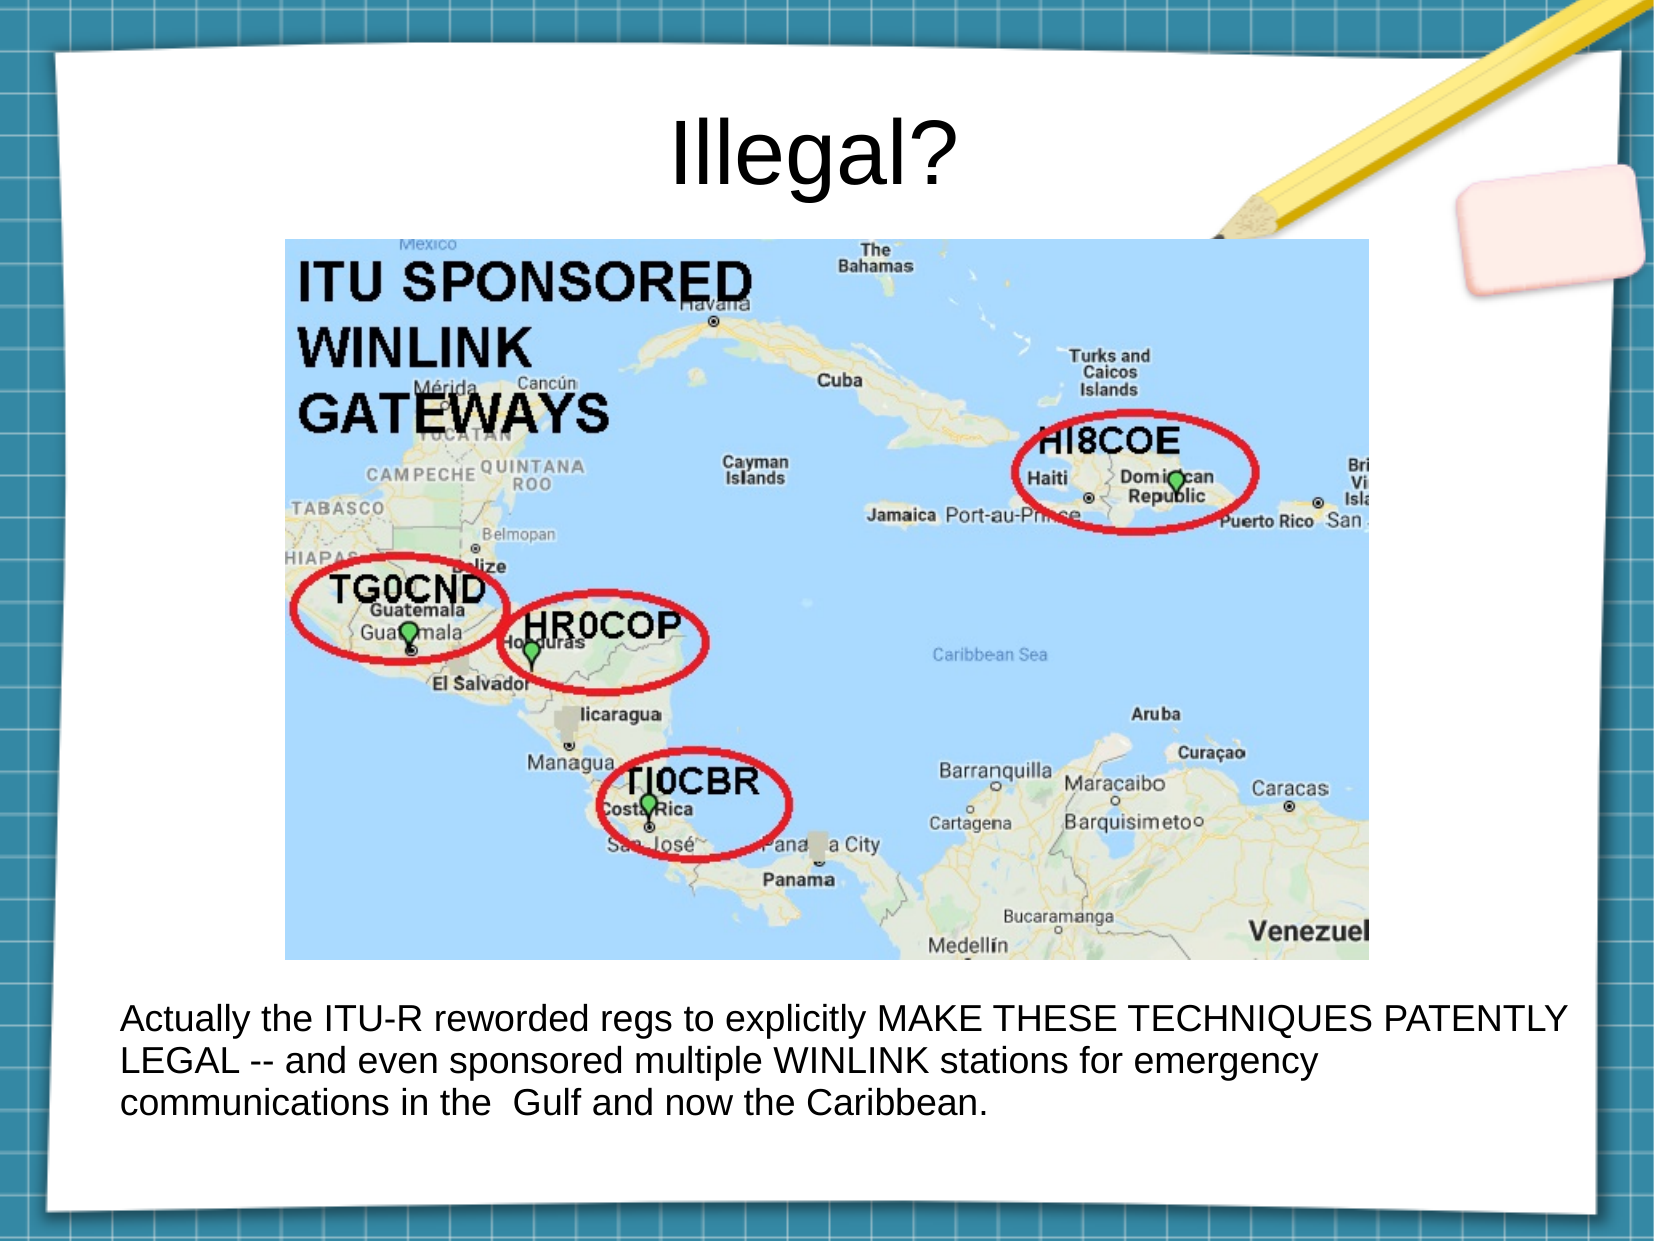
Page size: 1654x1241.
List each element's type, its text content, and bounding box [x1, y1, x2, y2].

picture [0, 0, 1654, 1241]
title Illegal? [82, 49, 1571, 257]
text_box Actually the ITU-R reworded regs to explicitly MAKE THESE TECHNIQUES PATENTLY LEGAL -- and even sponsored multiple WINLINK stations for emergency communications in the Gulf and now the Caribbean. [105, 990, 1591, 1131]
